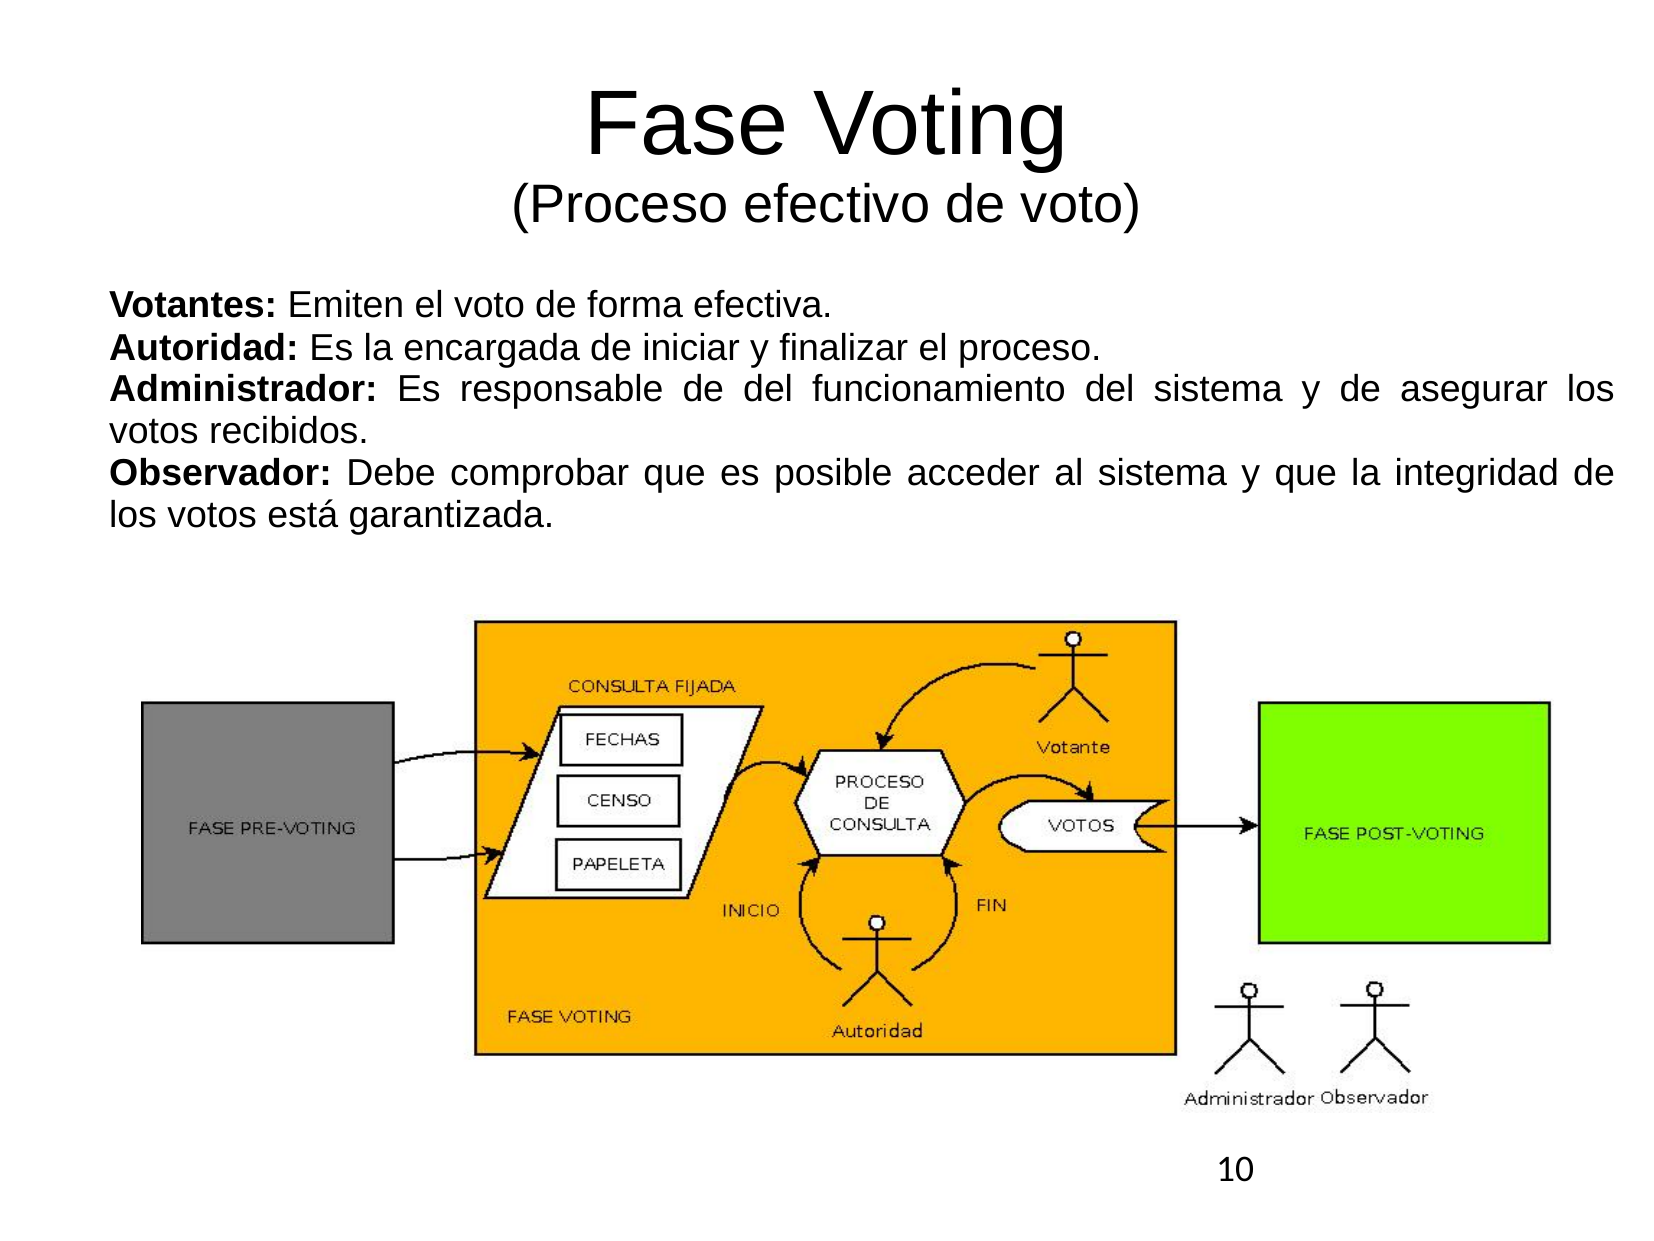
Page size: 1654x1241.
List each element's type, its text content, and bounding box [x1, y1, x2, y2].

text_box <número> [1201, 1136, 1588, 1203]
title Fase Voting (Proceso efectivo de voto) [82, 49, 1571, 257]
text_box Votantes: Emiten el voto de forma efectiva. Autoridad: Es la encargada de iniciar y finalizar el proceso. Administrador: Es responsable de del funcionamiento del sistema y de asegurar los votos recibidos. Observador: Debe comprobar que es posible acceder al sistema y que la integridad de los votos está garantizada. [94, 276, 1630, 633]
picture [141, 633, 1554, 1114]
